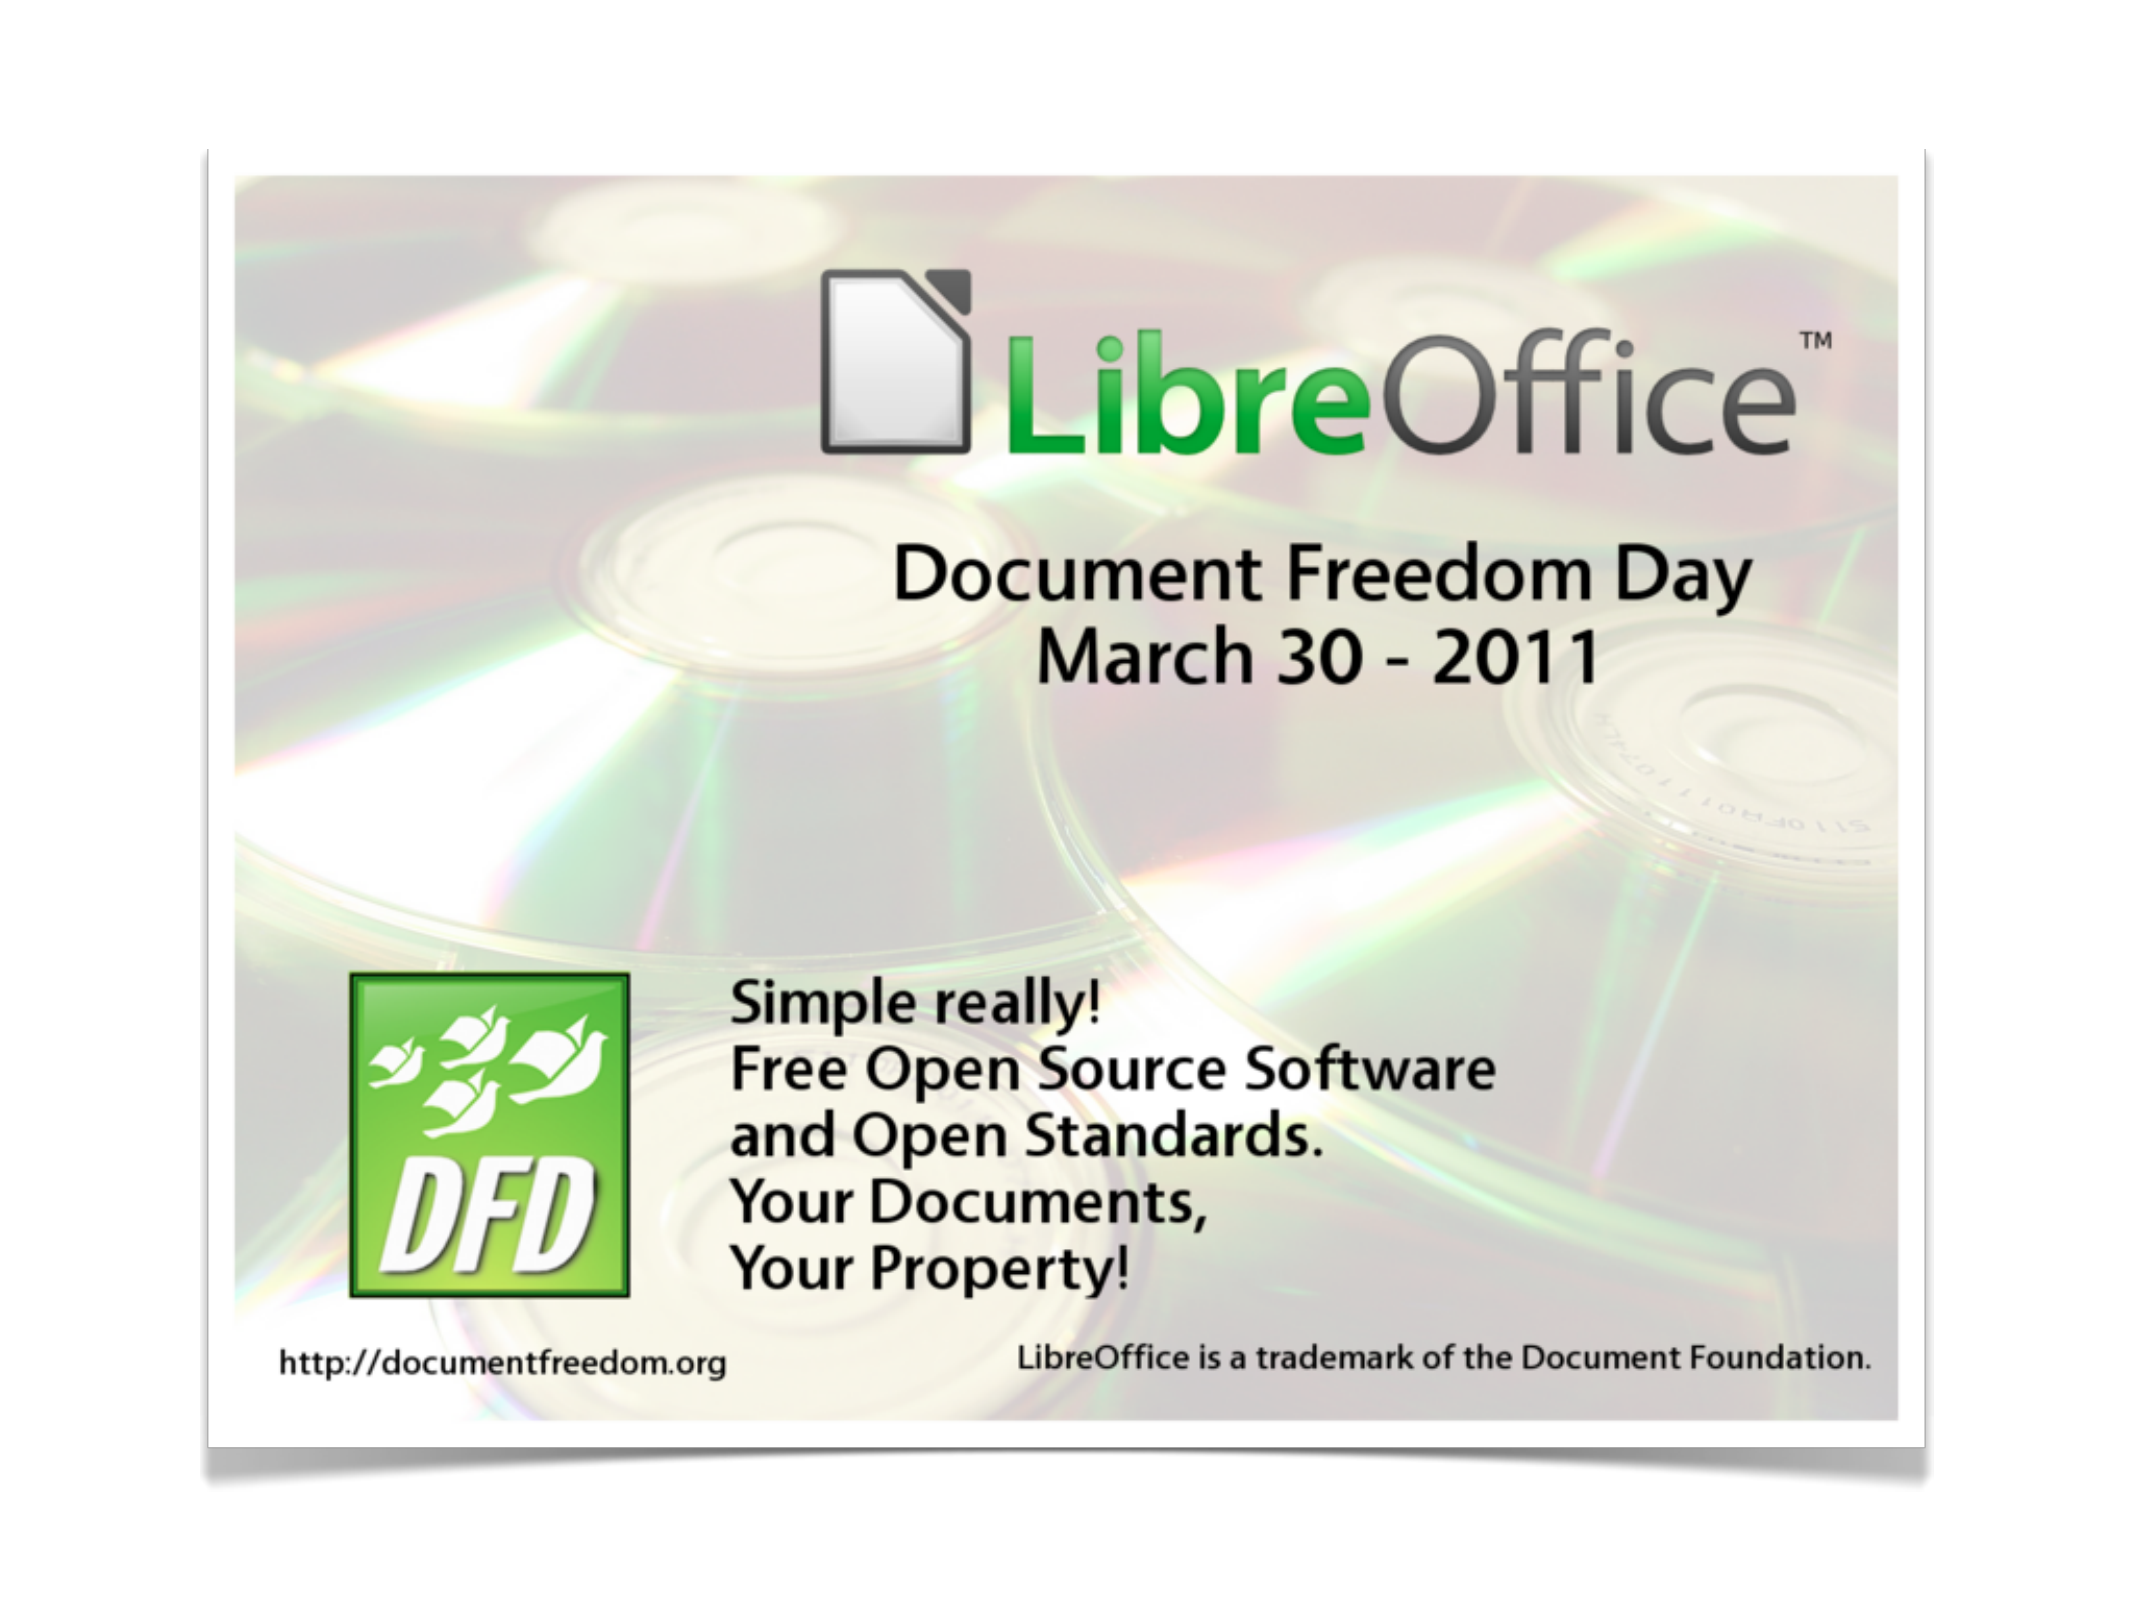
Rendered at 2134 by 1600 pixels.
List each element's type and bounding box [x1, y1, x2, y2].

picture [200, 149, 1934, 1492]
